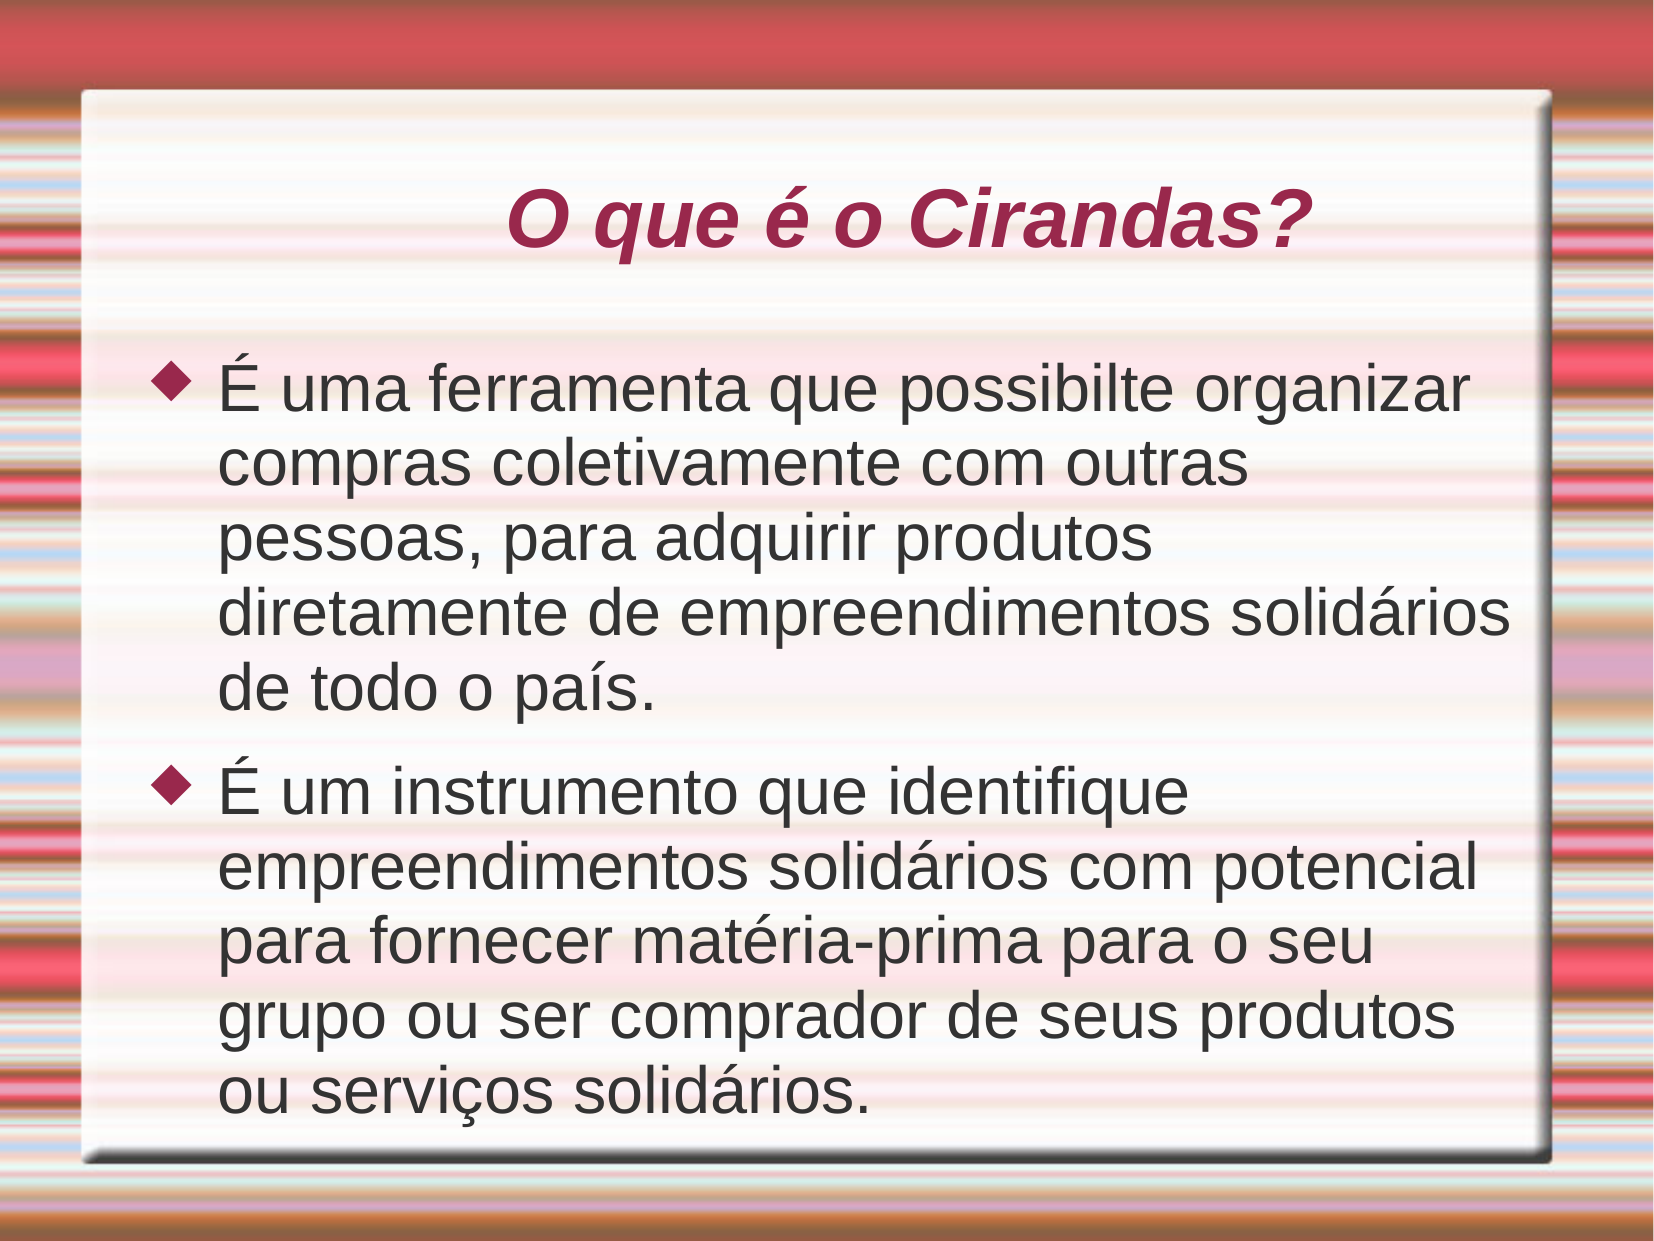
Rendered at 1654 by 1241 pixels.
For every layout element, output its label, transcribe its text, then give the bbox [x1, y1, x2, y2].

title O que é o Cirandas? [204, 114, 1617, 322]
list É uma ferramenta que possibilte organizar compras coletivamente com outras pessoas, para adquirir produtos diretamente de empreendimentos solidários de todo o país. É um instrumento que identifique empreendimentos solidários com potencial para fornecer matéria-prima para o seu grupo ou ser comprador de seus produtos ou serviços solidários. [134, 350, 1516, 1133]
picture [0, 0, 1654, 1241]
